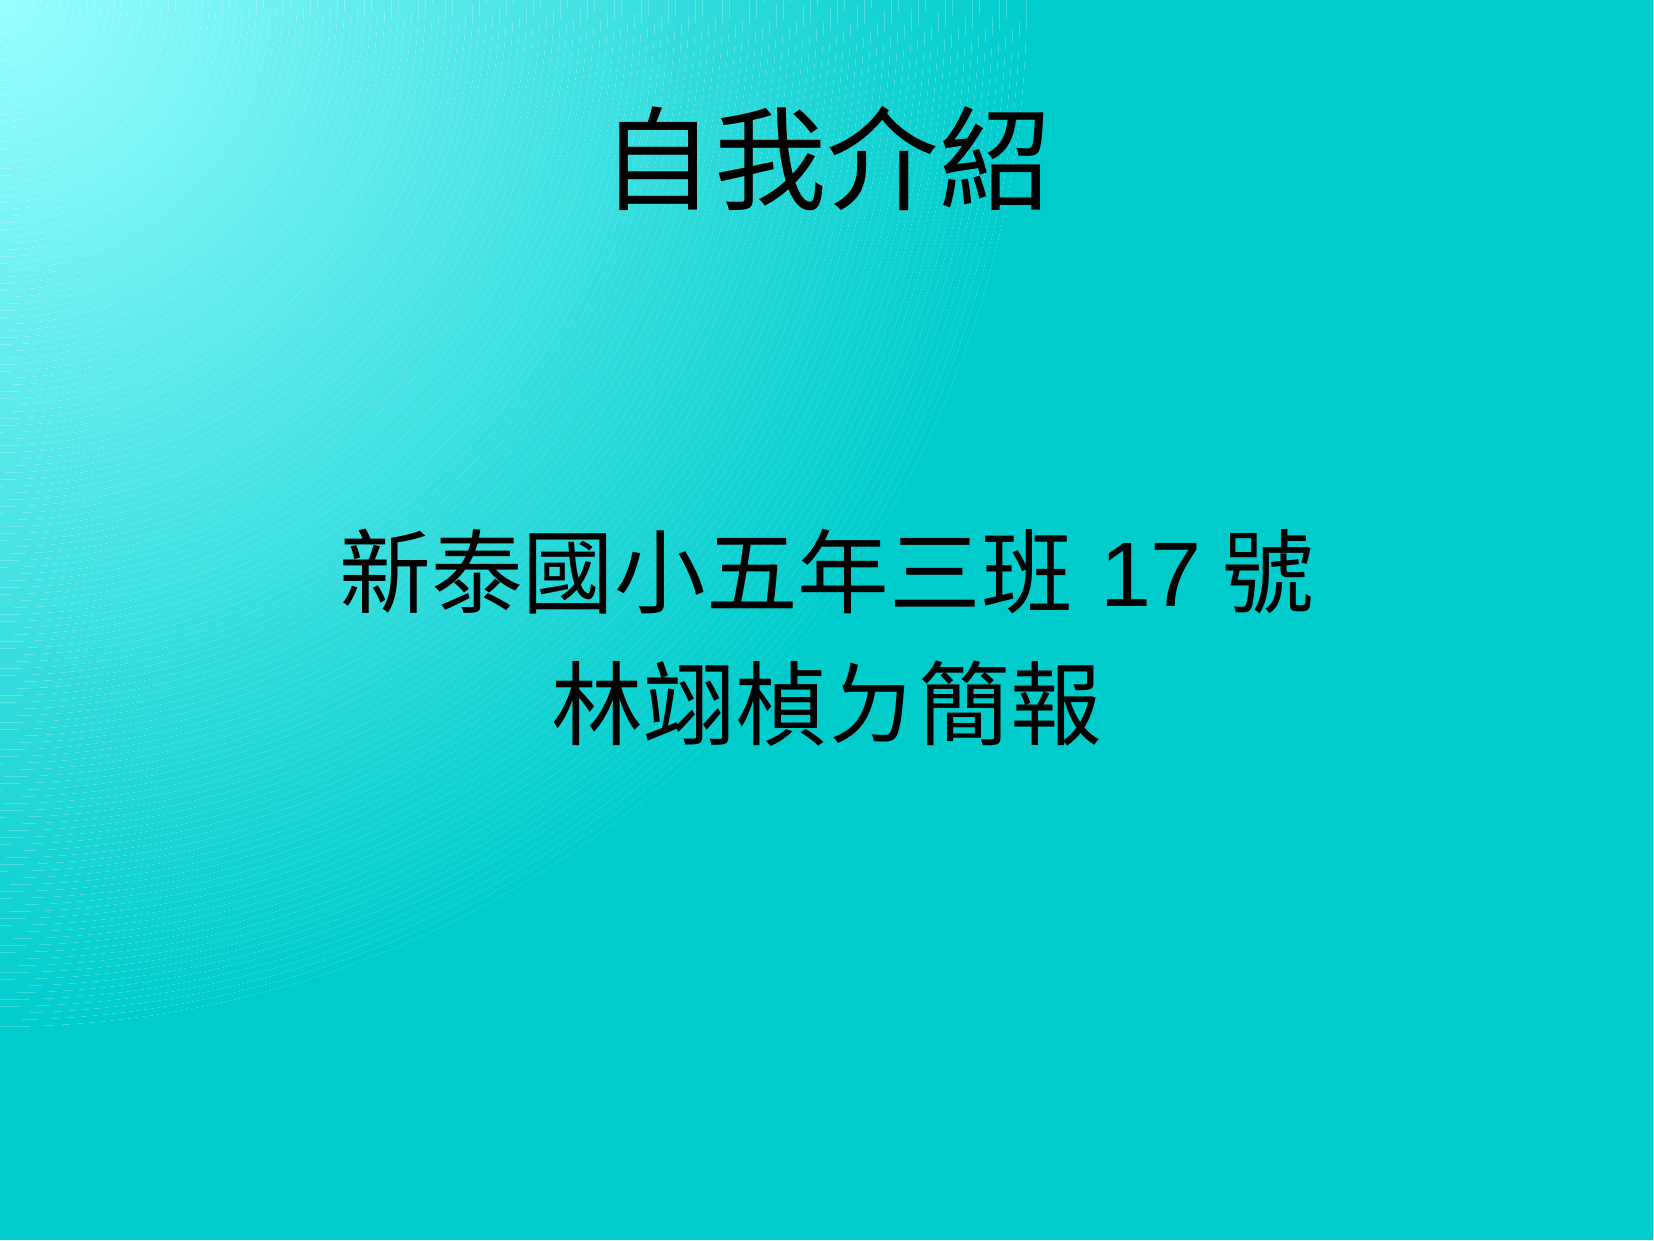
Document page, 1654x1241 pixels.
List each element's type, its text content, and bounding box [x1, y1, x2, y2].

subtitle 新泰國小五年三班17號 林翊楨ㄉ簡報 [82, 272, 1571, 993]
title 自我介紹 [82, 49, 1571, 257]
